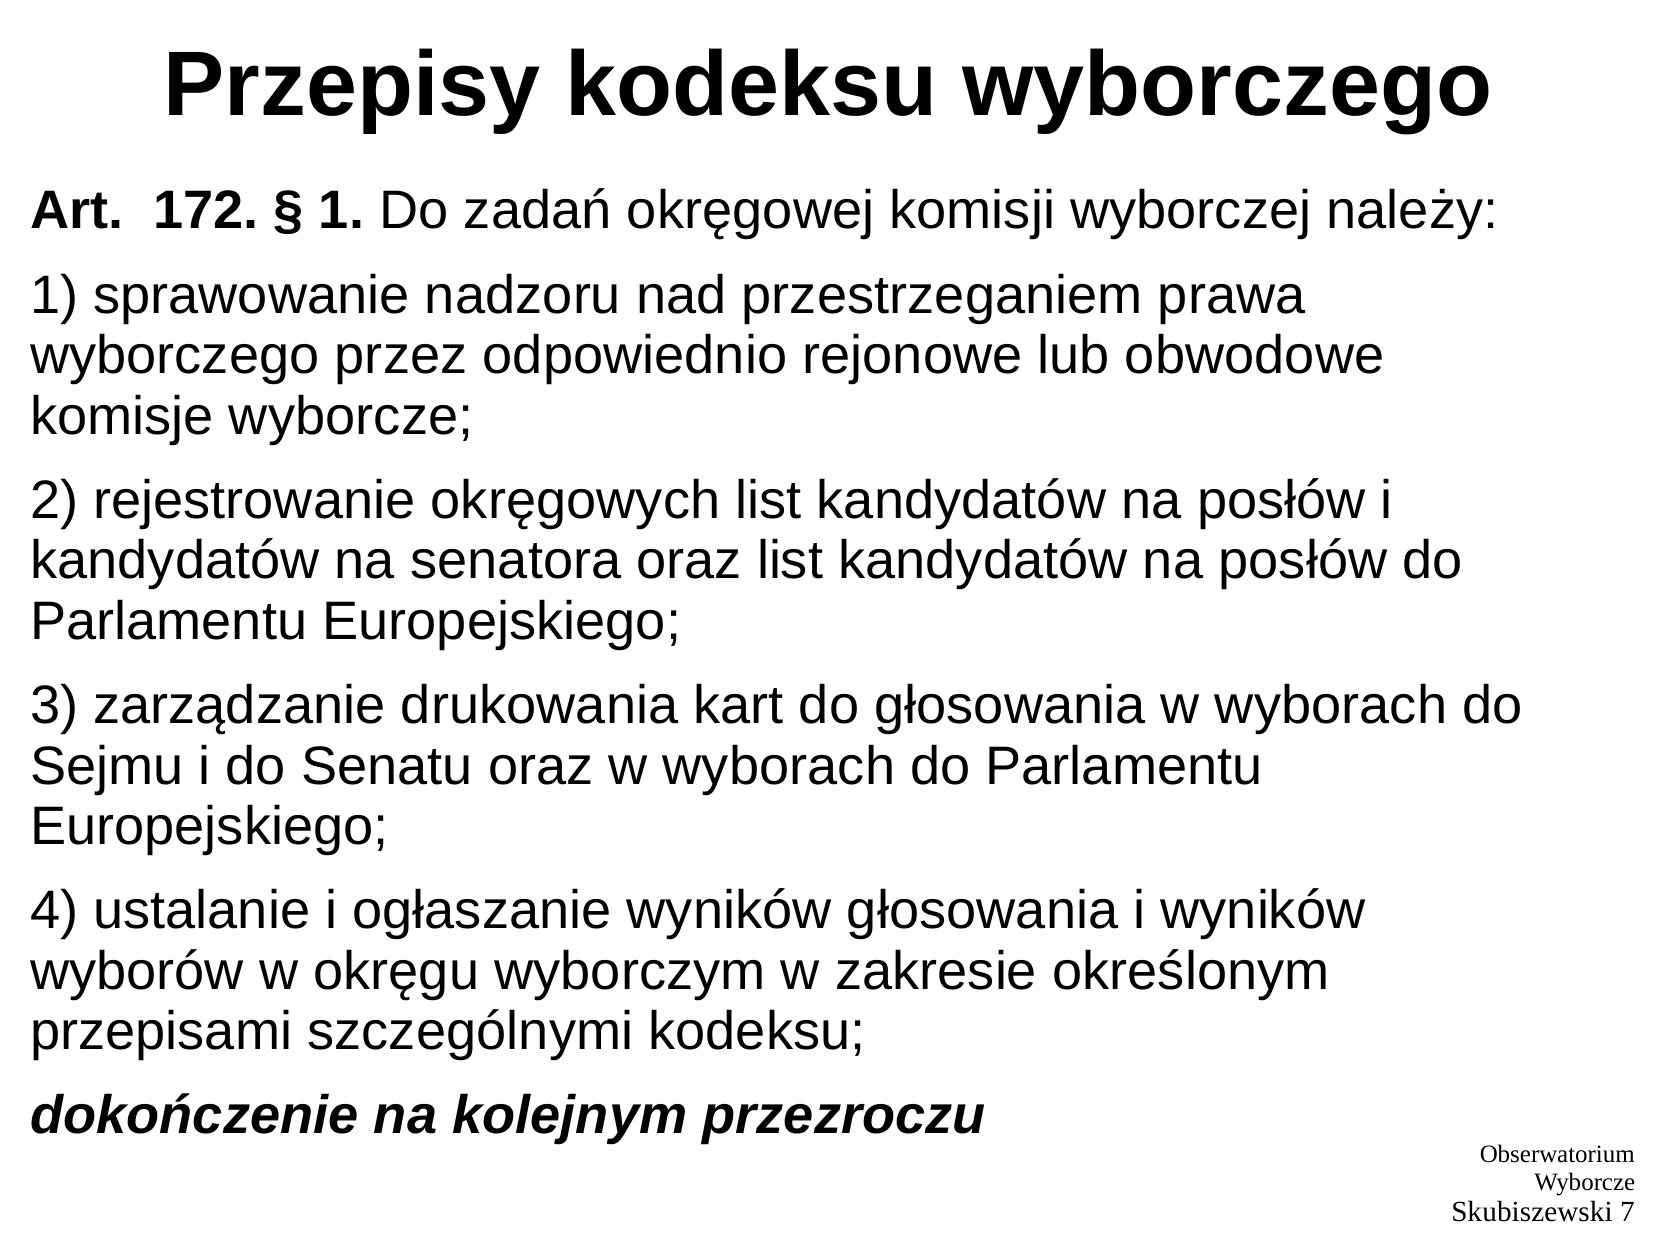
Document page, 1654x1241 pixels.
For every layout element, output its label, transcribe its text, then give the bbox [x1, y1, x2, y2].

title Przepisy kodeksu wyborczego [84, 32, 1573, 180]
list Art. 172. § 1. Do zadań okręgowej komisji wyborczej należy: 1) sprawowanie nadzoru nad przestrzeganiem prawa wyborczego przez odpowiednio rejonowe lub obwodowe komisje wyborcze; 2) rejestrowanie okręgowych list kandydatów na posłów i kandydatów na senatora oraz list kandydatów na posłów do Parlamentu Europejskiego; 3) zarządzanie drukowania kart do głosowania w wyborach do Sejmu i do Senatu oraz w wyborach do Parlamentu Europejskiego; 4) ustalanie i ogłaszanie wyników głosowania i wyników wyborów w okręgu wyborczym w zakresie określonym przepisami szczególnymi kodeksu; dokończenie na kolejnym przezroczu [30, 180, 1583, 1241]
